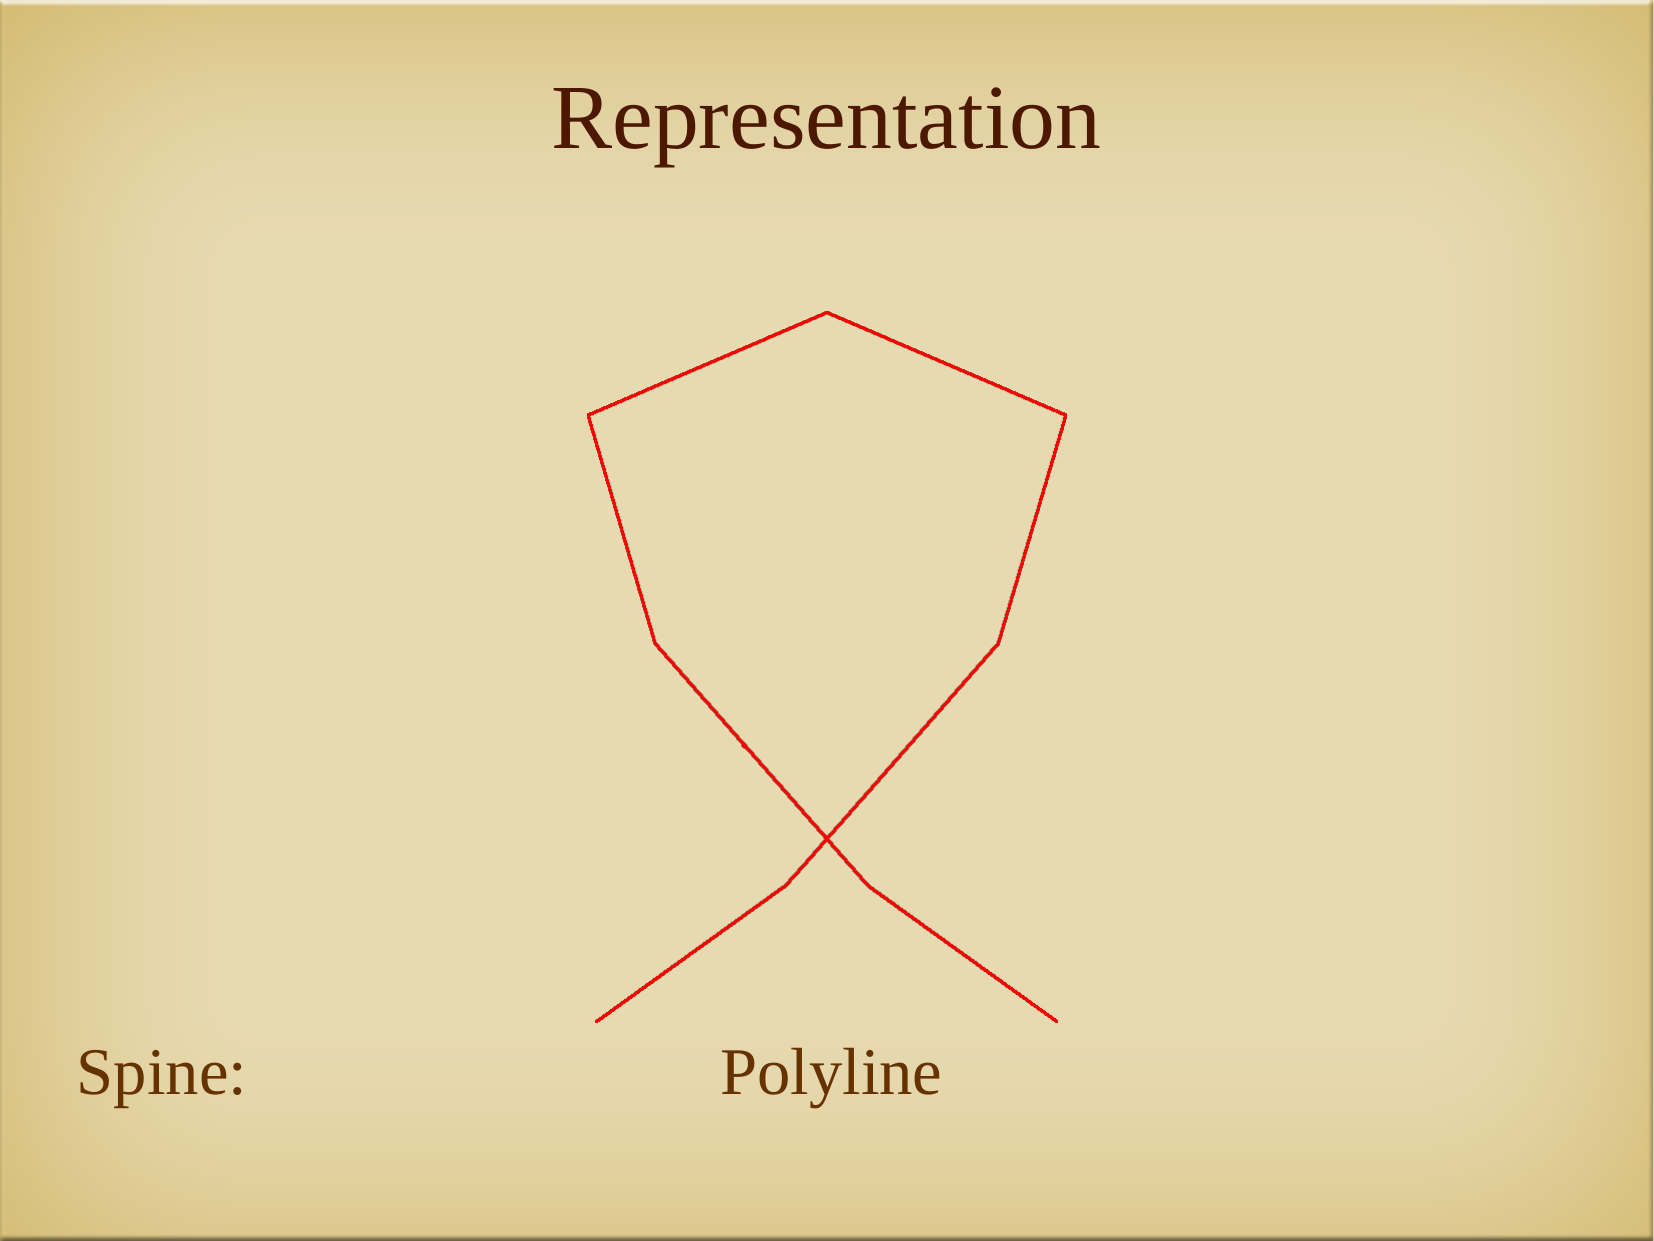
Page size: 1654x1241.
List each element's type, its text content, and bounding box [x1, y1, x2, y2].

title Representation [59, 58, 1595, 178]
list Spine: Polyline [59, 206, 1595, 1182]
picture [0, 0, 1654, 1241]
